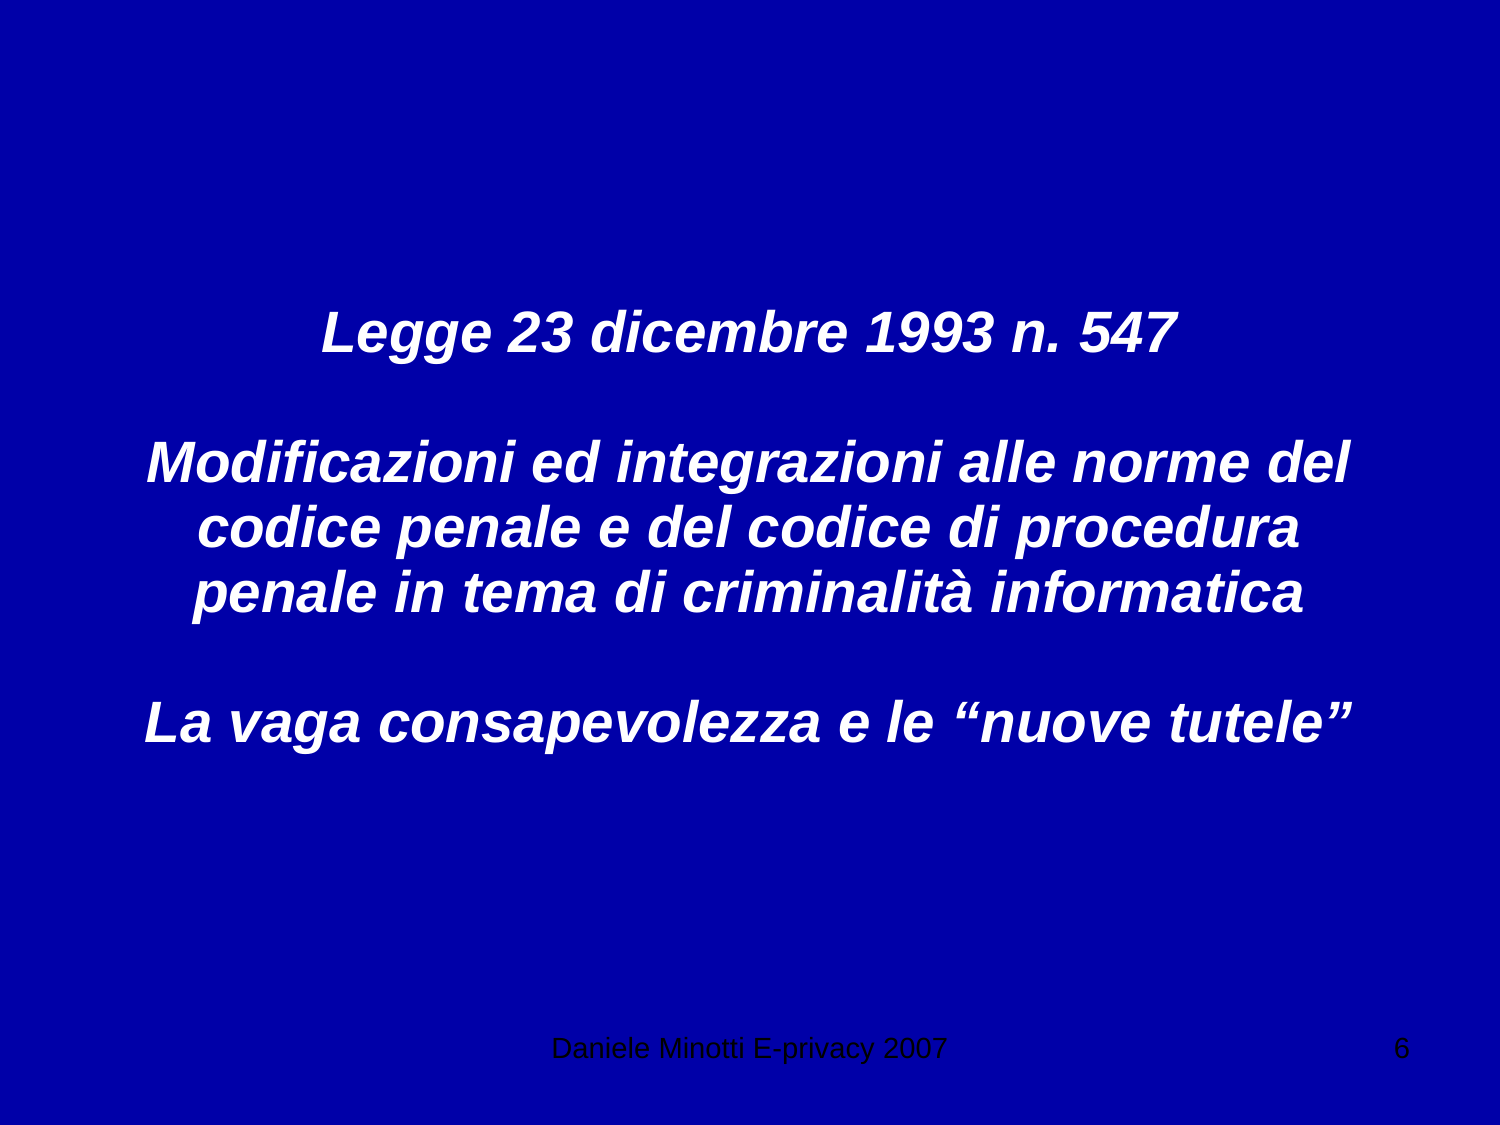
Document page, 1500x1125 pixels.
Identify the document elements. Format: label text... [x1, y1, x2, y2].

title Legge 23 dicembre 1993 n. 547 Modificazioni ed integrazioni alle norme del codice penale e del codice di procedura penale in tema di criminalità informatica La vaga consapevolezza e le “nuove tutele” [100, 90, 1400, 965]
